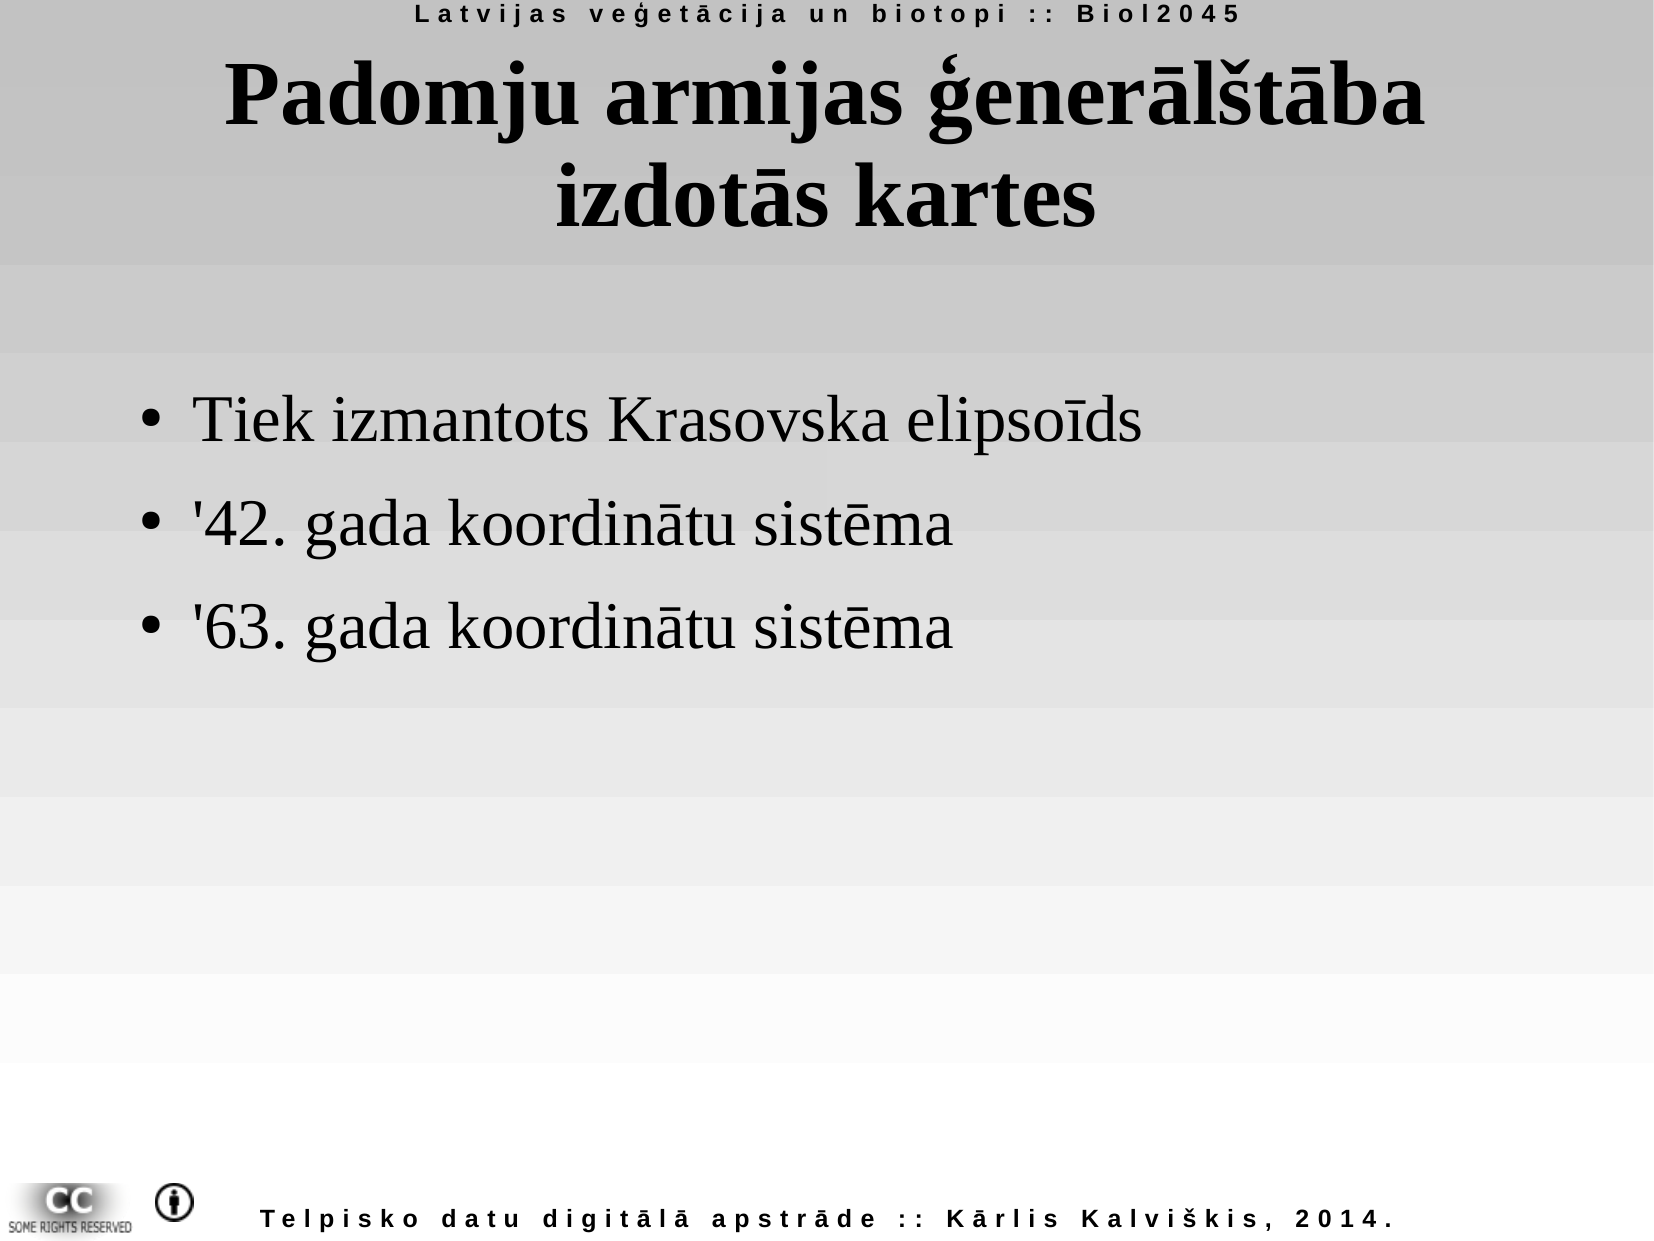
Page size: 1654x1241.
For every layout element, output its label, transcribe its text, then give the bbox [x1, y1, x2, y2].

picture [0, 287, 1654, 1241]
list Tiek izmantots Krasovska elipsoīds '42. gada koordinātu sistēma '63. gada koordinātu sistēma [121, 381, 1534, 1194]
title Padomju armijas ģenerālštāba izdotās kartes [0, 1, 1654, 287]
